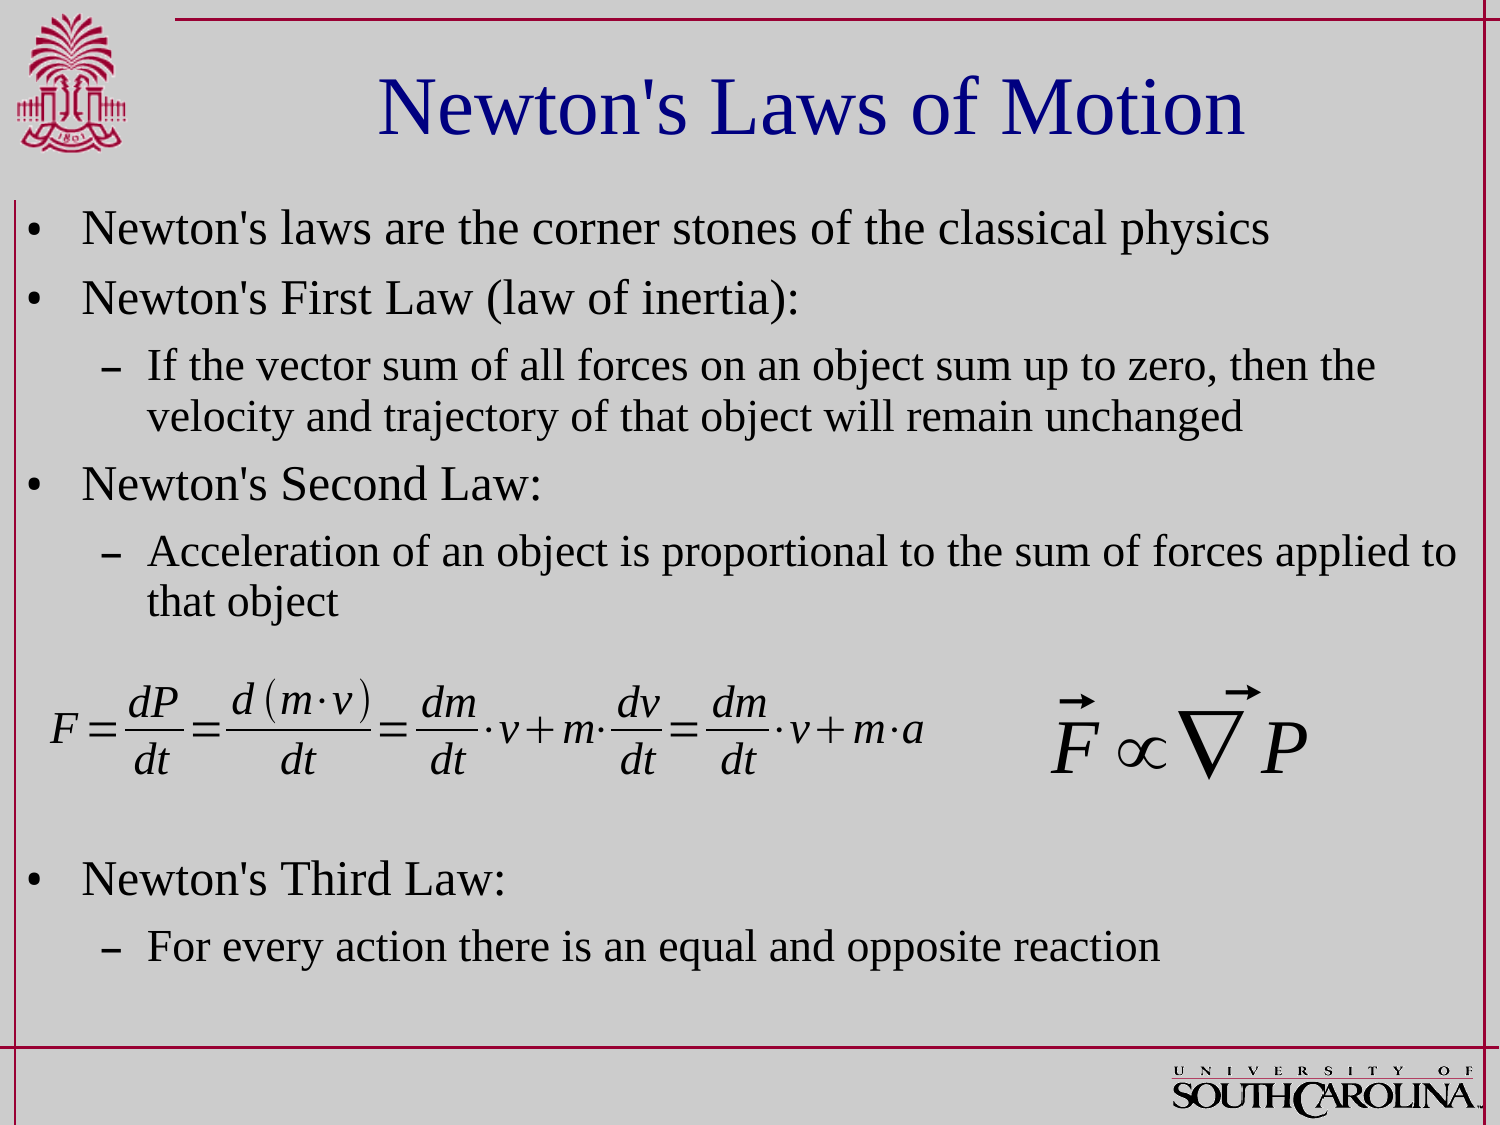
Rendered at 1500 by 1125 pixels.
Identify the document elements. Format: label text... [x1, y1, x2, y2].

list Newton's laws are the corner stones of the classical physics Newton's First Law (law of inertia): If the vector sum of all forces on an object sum up to zero, then the velocity and trajectory of that object will remain unchanged Newton's Second Law: Acceleration of an object is proportional to the sum of forces applied to that object Newton's Third Law: For every action there is an equal and opposite reaction [24, 200, 1476, 998]
picture [1162, 1049, 1483, 1125]
chart [35, 675, 937, 785]
picture [12, 12, 131, 155]
chart [1027, 681, 1329, 788]
title Newton's Laws of Motion [174, 24, 1450, 188]
